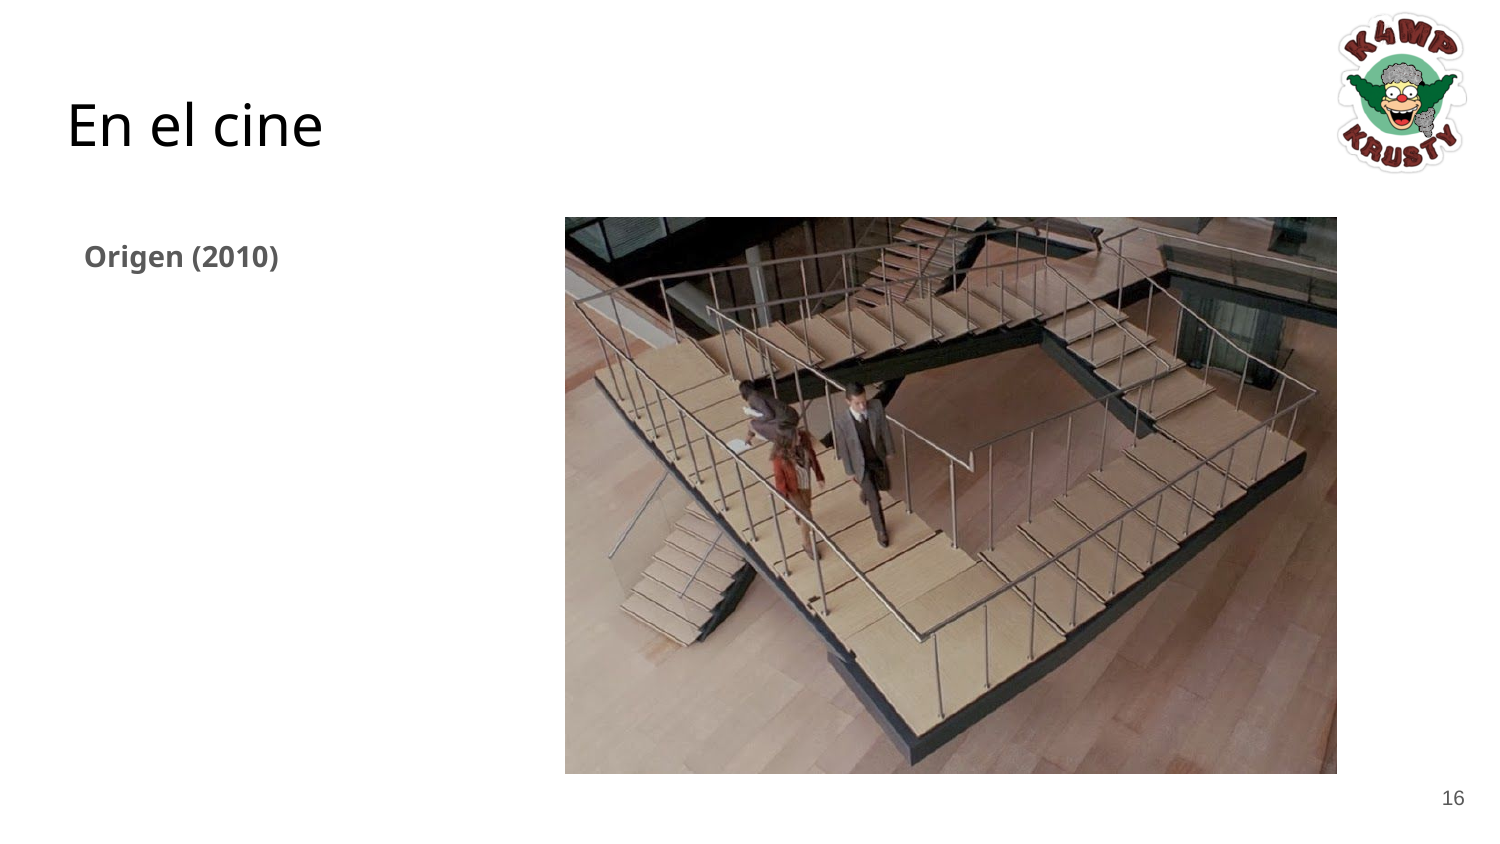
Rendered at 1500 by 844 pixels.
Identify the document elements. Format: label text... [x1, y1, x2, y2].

slide_number 1 [1389, 764, 1480, 830]
picture [565, 217, 1337, 774]
list Origen (2010) [68, 218, 453, 568]
title En el cine [51, 72, 1449, 167]
picture [1316, 10, 1488, 175]
